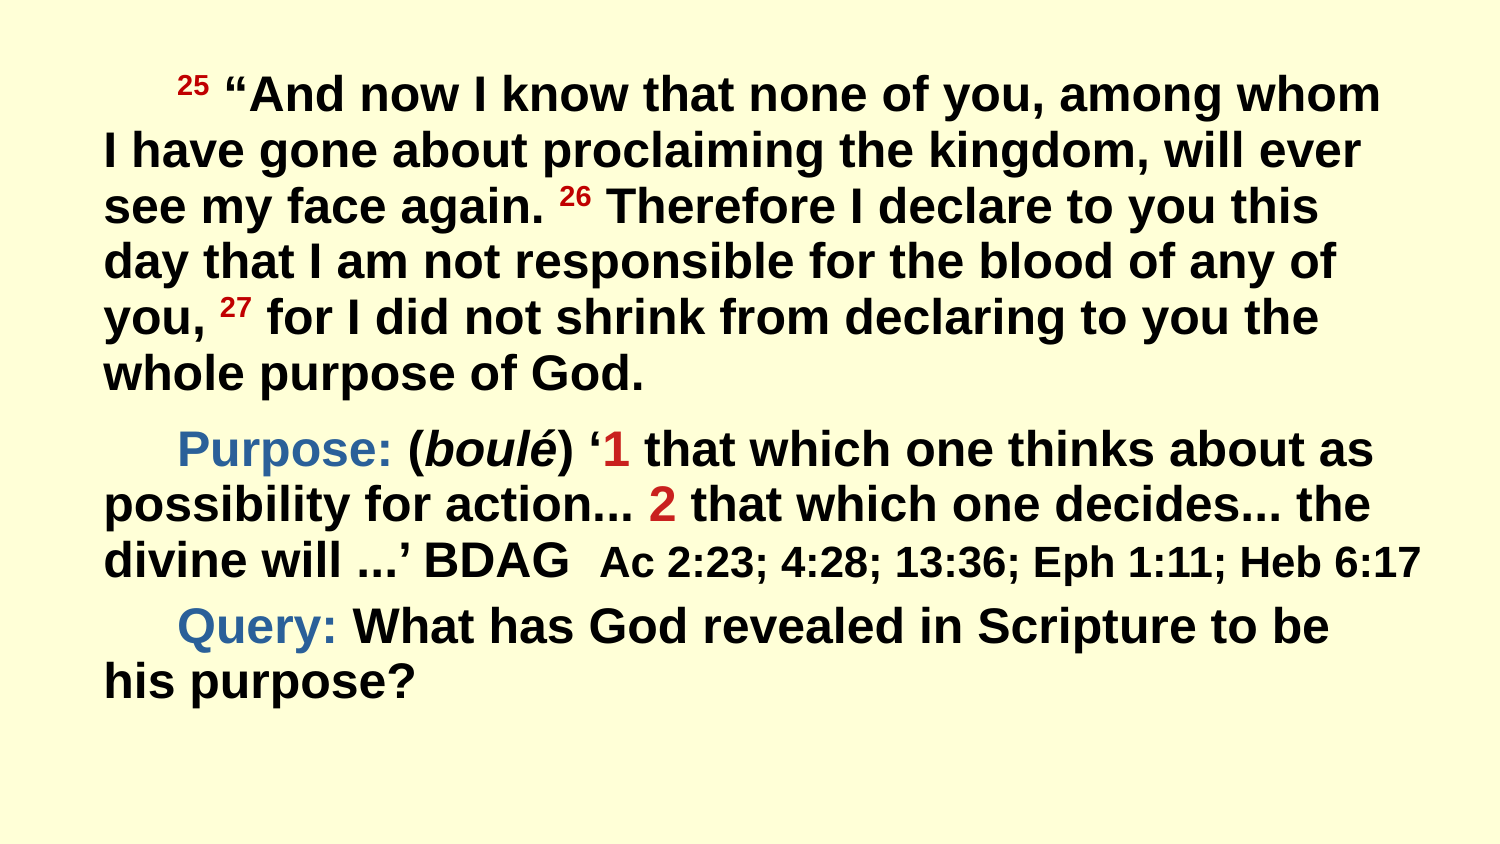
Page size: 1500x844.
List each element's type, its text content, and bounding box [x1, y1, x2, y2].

text_box Query: What has God revealed in Scripture to be his purpose? [88, 590, 1418, 717]
text_box Purpose: (boulé) ‘1 that which one thinks about as possibility for action... 2 that which one decides... the divine will ...’ BDAG Ac 2:23; 4:28; 13:36; Eph 1:11; Heb 6:17 [88, 413, 1447, 596]
text_box 25 “And now I know that none of you, among whom I have gone about proclaiming the kingdom, will ever see my face again. 26 Therefore I declare to you this day that I am not responsible for the blood of any of you, 27 for I did not shrink from declaring to you the whole purpose of God. [88, 59, 1418, 409]
